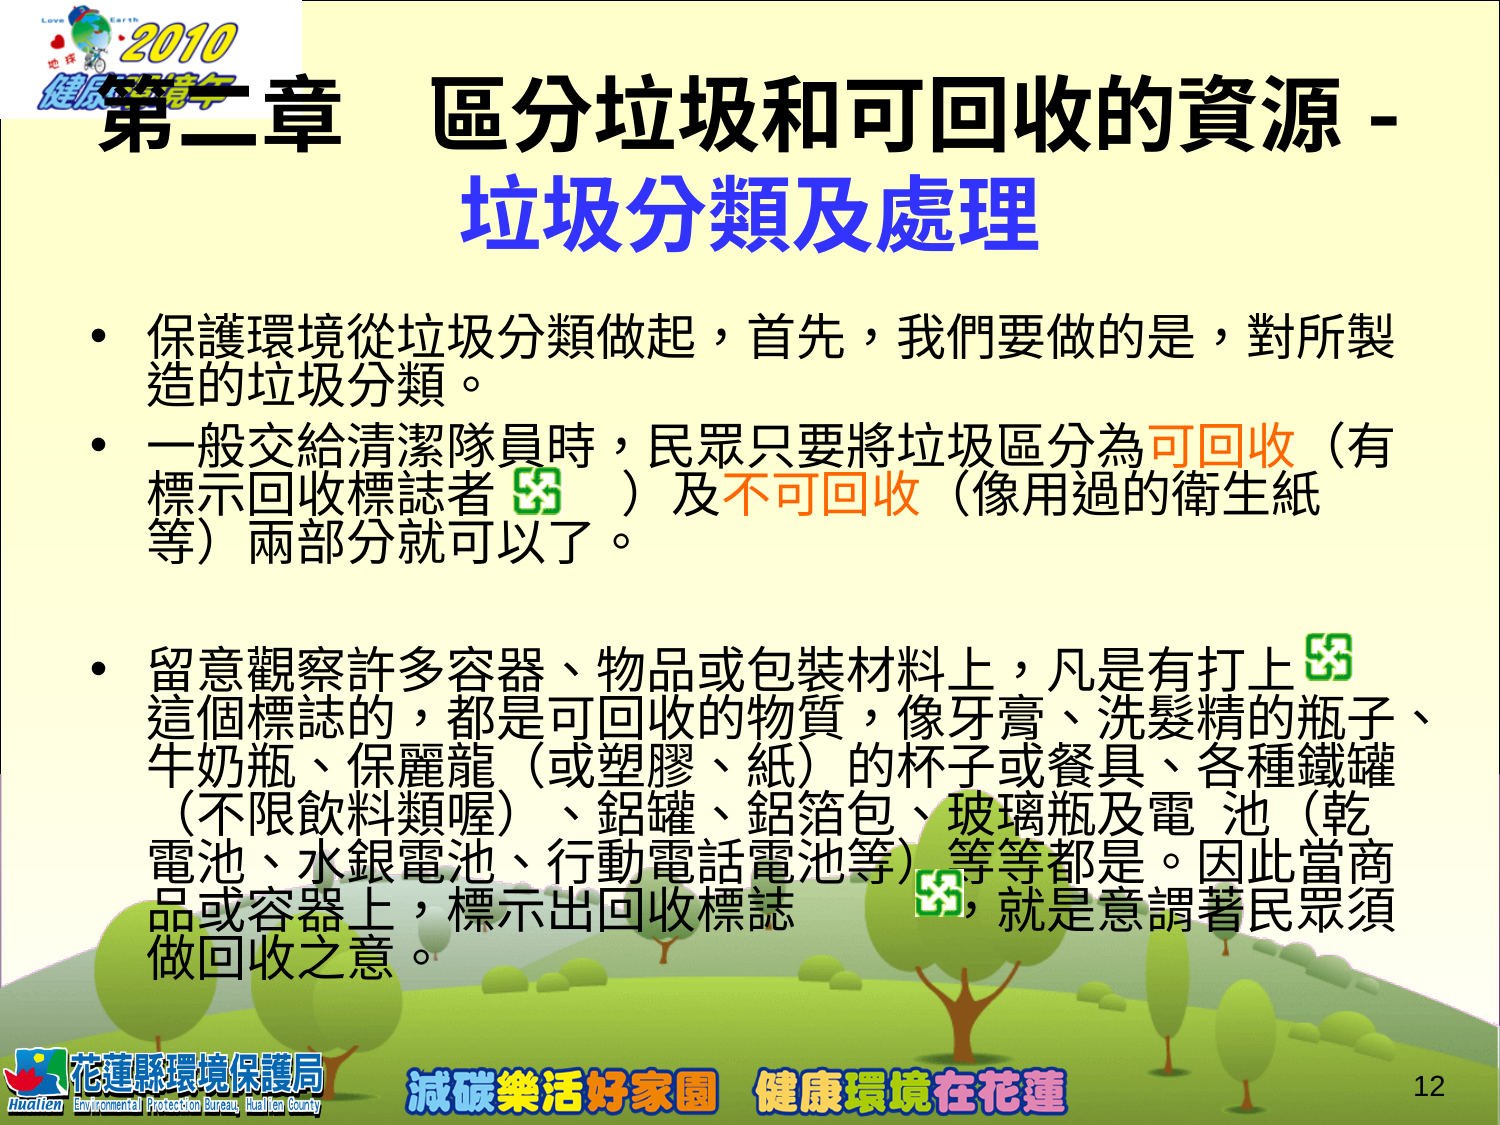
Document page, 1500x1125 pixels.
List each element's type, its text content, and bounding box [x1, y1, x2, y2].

list 保護環境從垃圾分類做起，首先，我們要做的是，對所製造的垃圾分類。 一般交給清潔隊員時，民眾只要將垃圾區分為可回收（有標示回收標誌者 ）及不可回收（像用過的衛生紙等）兩部分就可以了。 留意觀察許多容器、物品或包裝材料上，凡是有打上 這個標誌的，都是可回收的物質，像牙膏、洗髮精的瓶子、牛奶瓶、保麗龍（或塑膠、紙）的杯子或餐具、各種鐵罐（不限飲料類喔）、鋁罐、鋁箔包、玻璃瓶及電 池（乾電池、水銀電池、行動電話電池等）等等都是。因此當商品或容器上，標示出回收標誌 ，就是意謂著民眾須做回收之意。 [75, 262, 1426, 1083]
picture [915, 869, 964, 917]
picture [0, 0, 302, 119]
title 第二章 區分垃圾和可回收的資源- 垃圾分類及處理 [75, 45, 1426, 262]
picture [513, 467, 563, 515]
picture [1305, 633, 1354, 681]
picture [0, 774, 1500, 1125]
